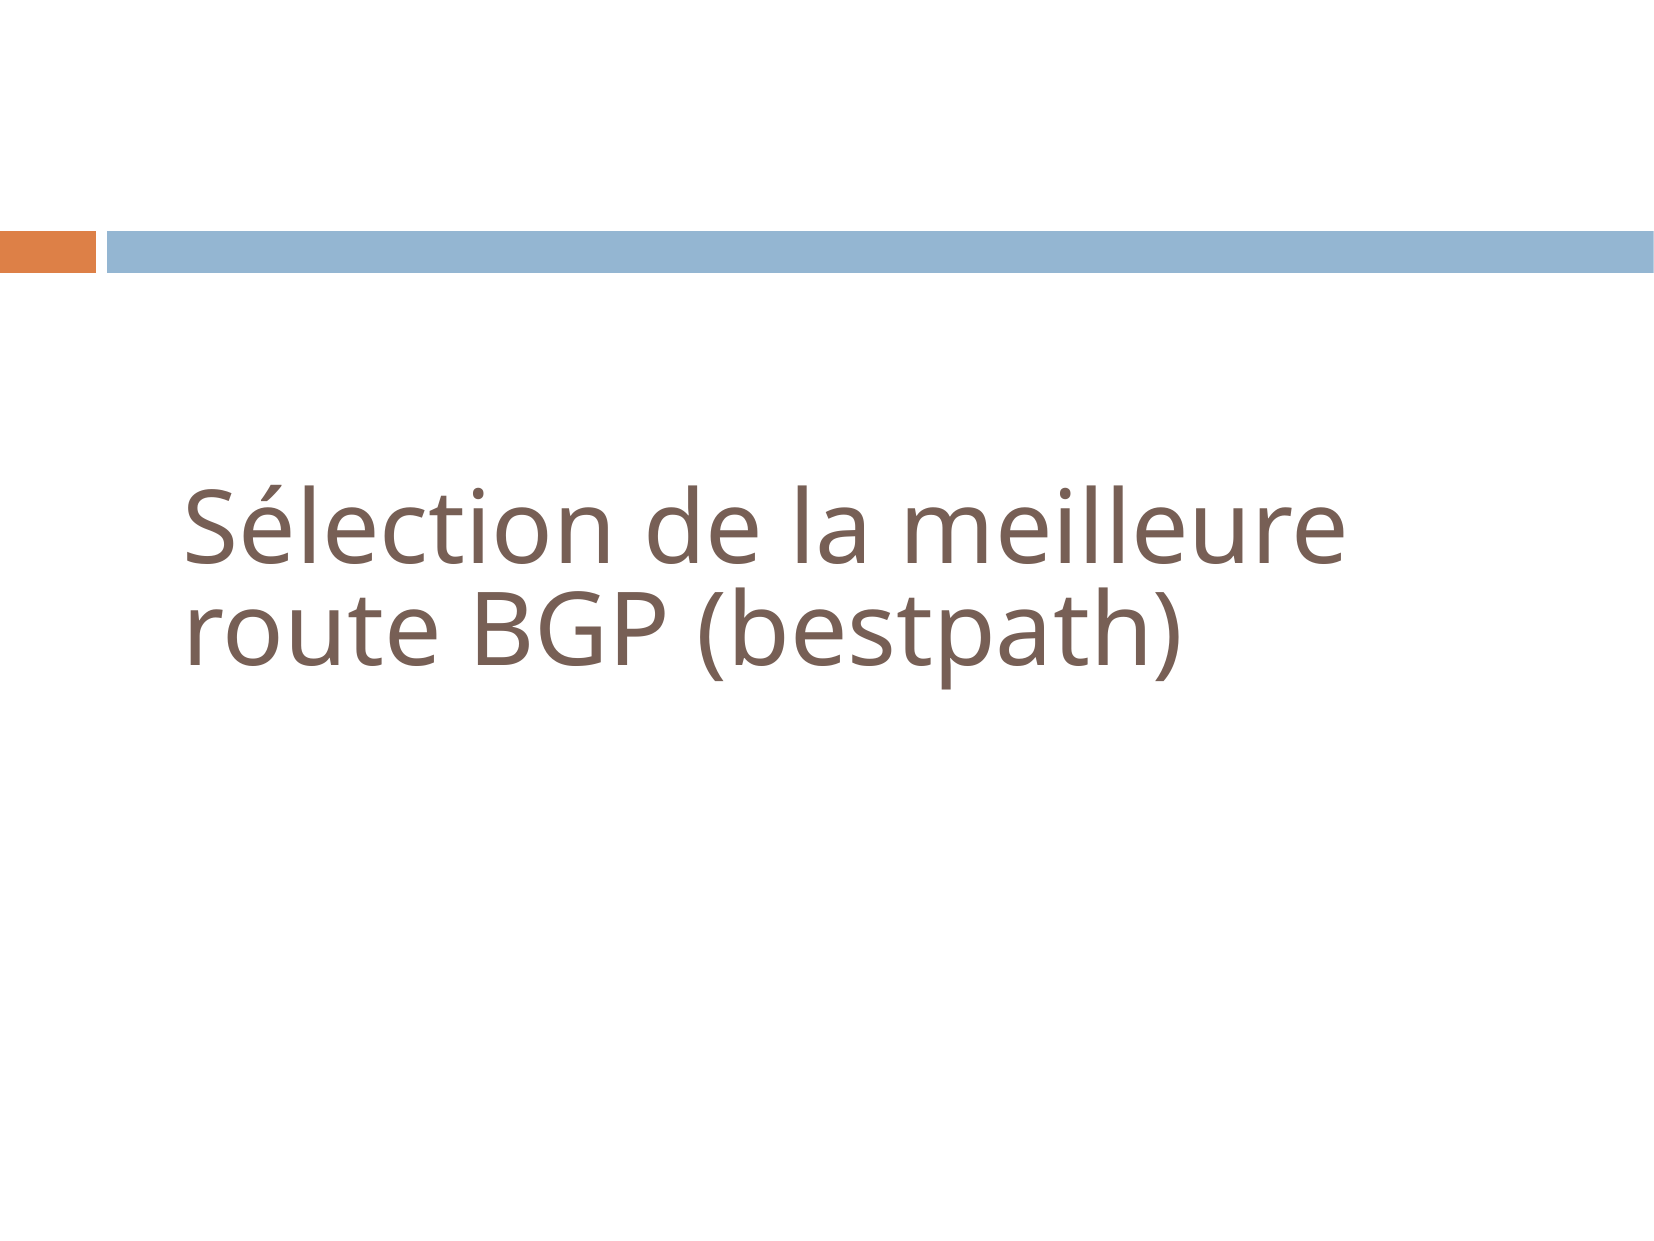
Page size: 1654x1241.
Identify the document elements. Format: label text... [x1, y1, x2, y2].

title Sélection de la meilleure route BGP (bestpath) [169, 475, 1576, 683]
